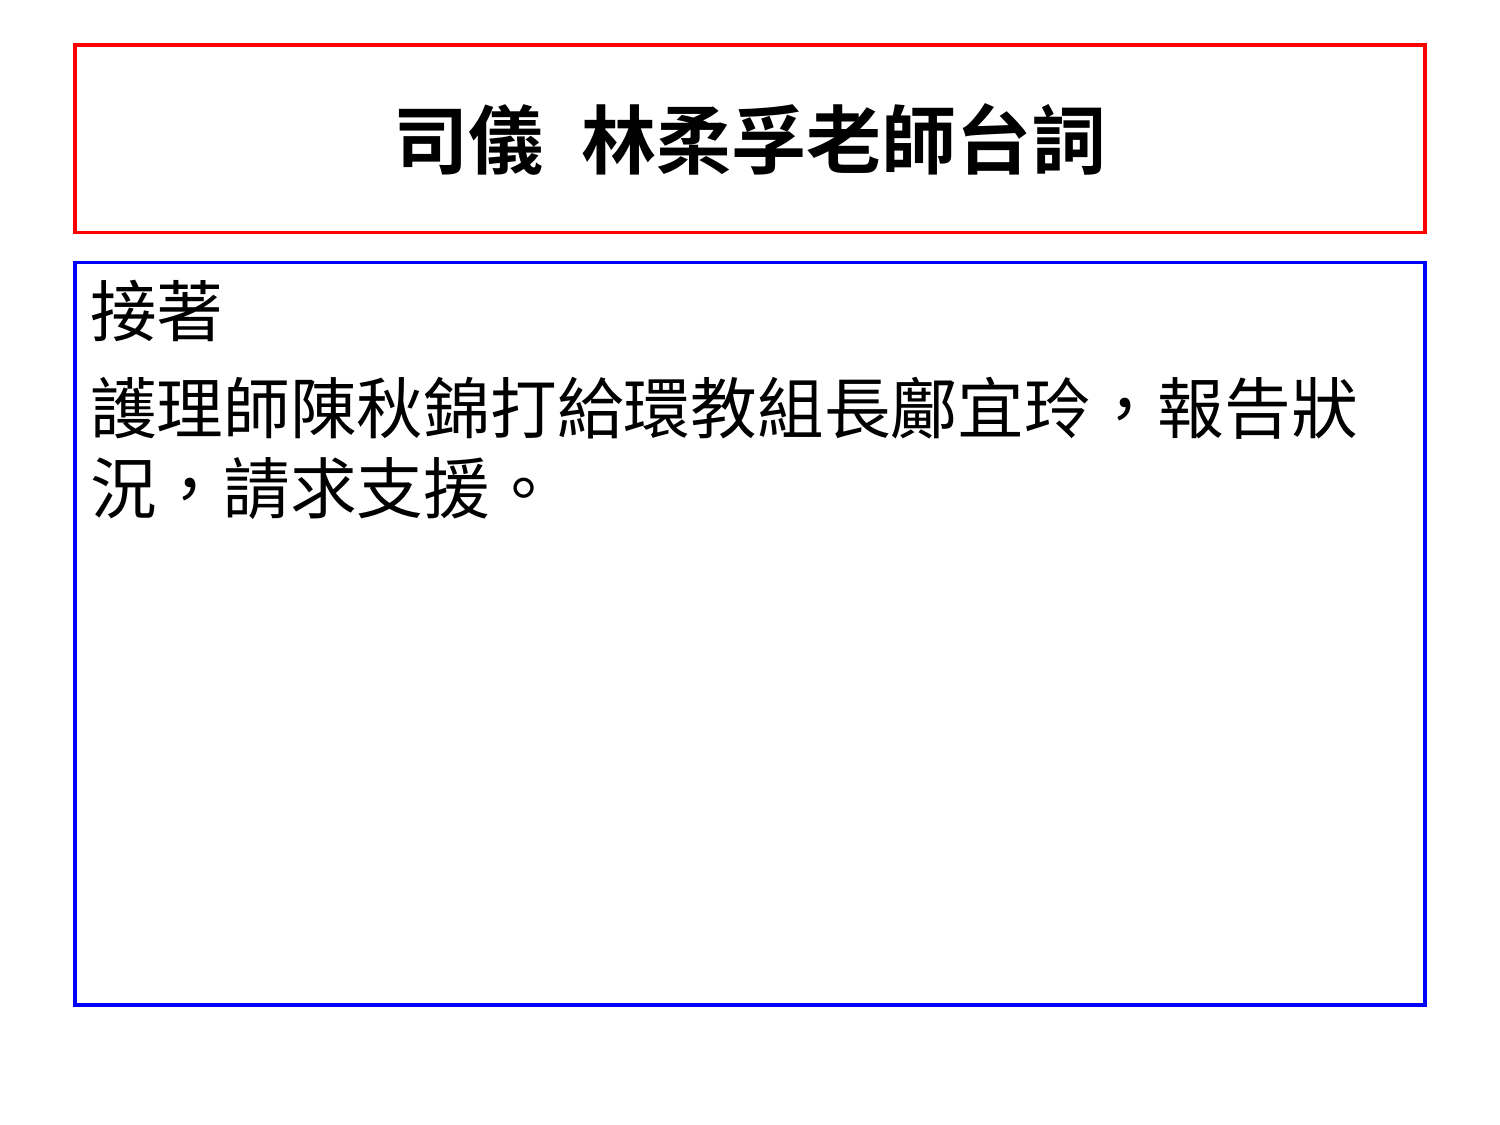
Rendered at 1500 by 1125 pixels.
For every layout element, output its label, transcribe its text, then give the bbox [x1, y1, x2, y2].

list 接著 護理師陳秋錦打給環教組長鄺宜玲，報告狀況，請求支援。 [75, 262, 1426, 1005]
title 司儀 林柔孚老師台詞 [75, 45, 1426, 233]
